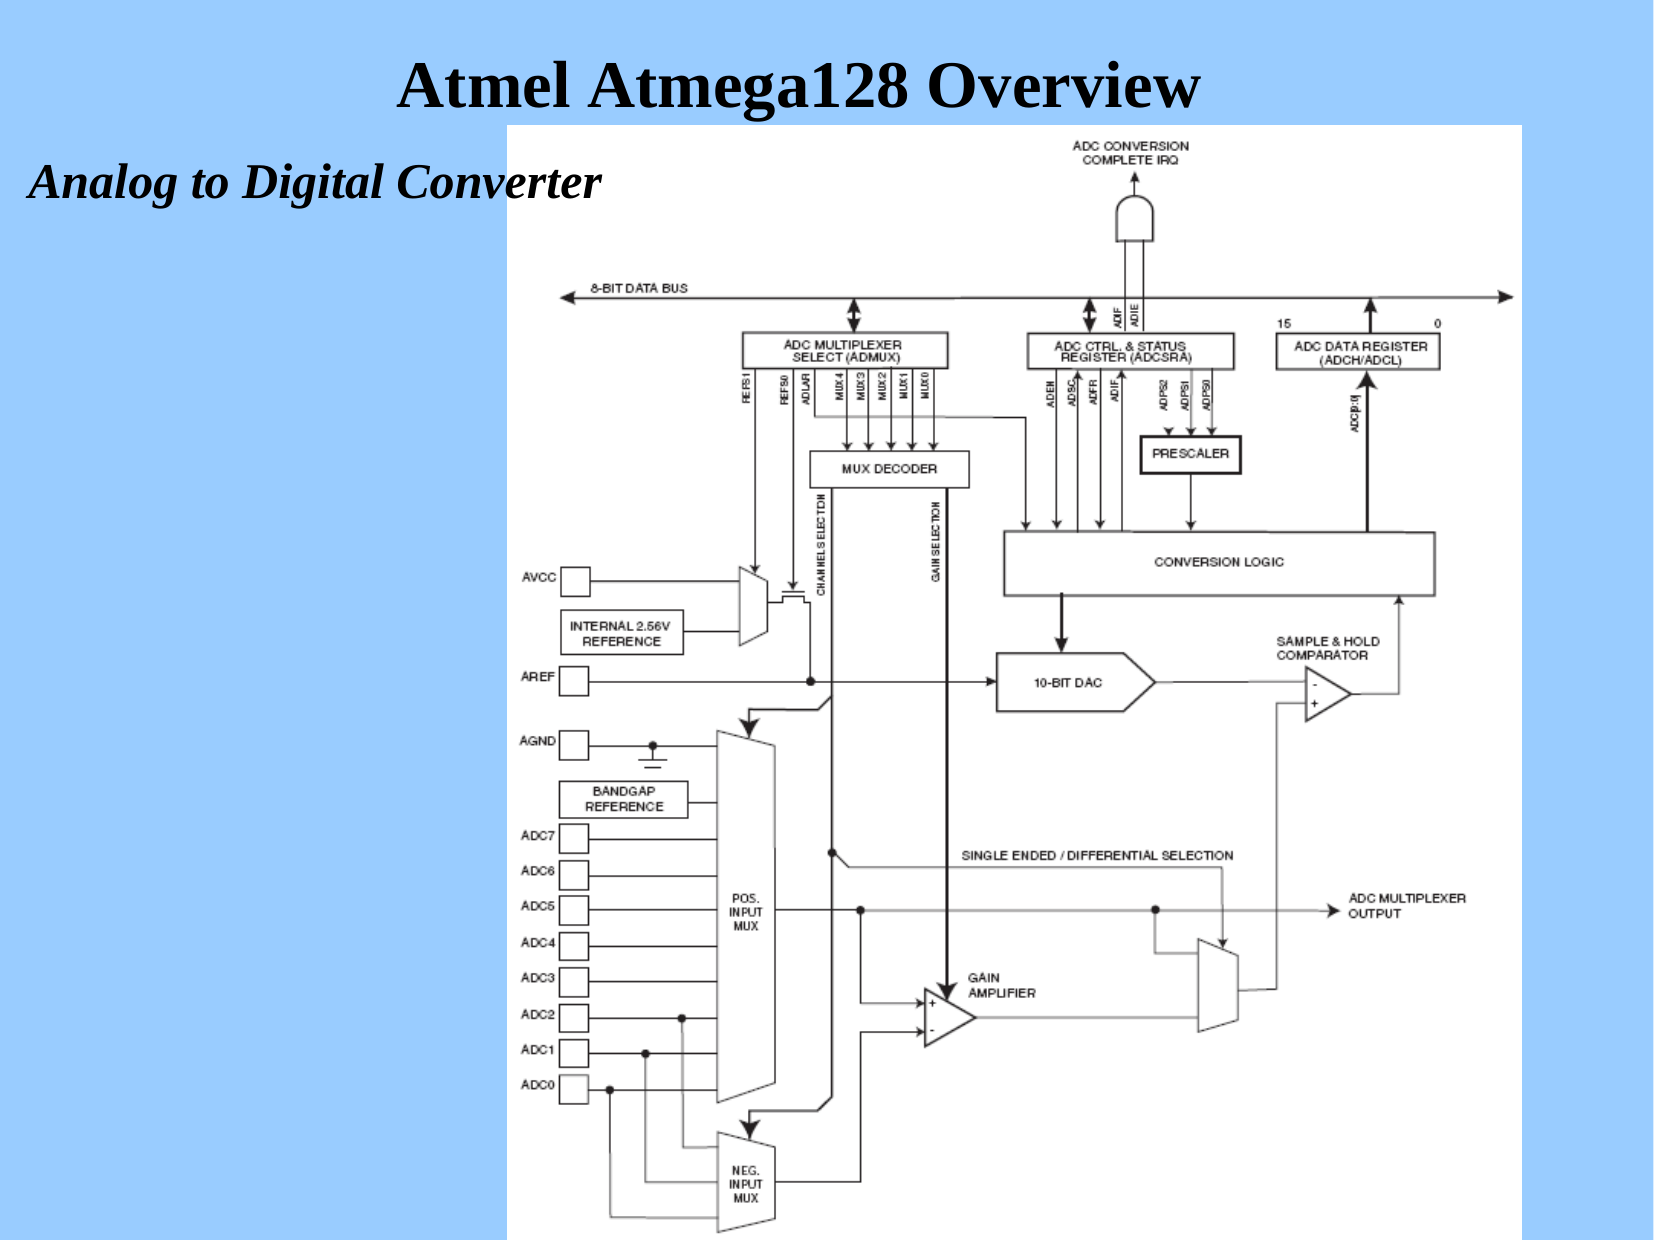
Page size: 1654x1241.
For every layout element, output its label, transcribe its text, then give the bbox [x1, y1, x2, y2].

text_box Analog to Digital Converter [28, 153, 1481, 1123]
picture [507, 125, 1522, 1241]
text_box Atmel Atmega128 Overview [318, 48, 1281, 123]
